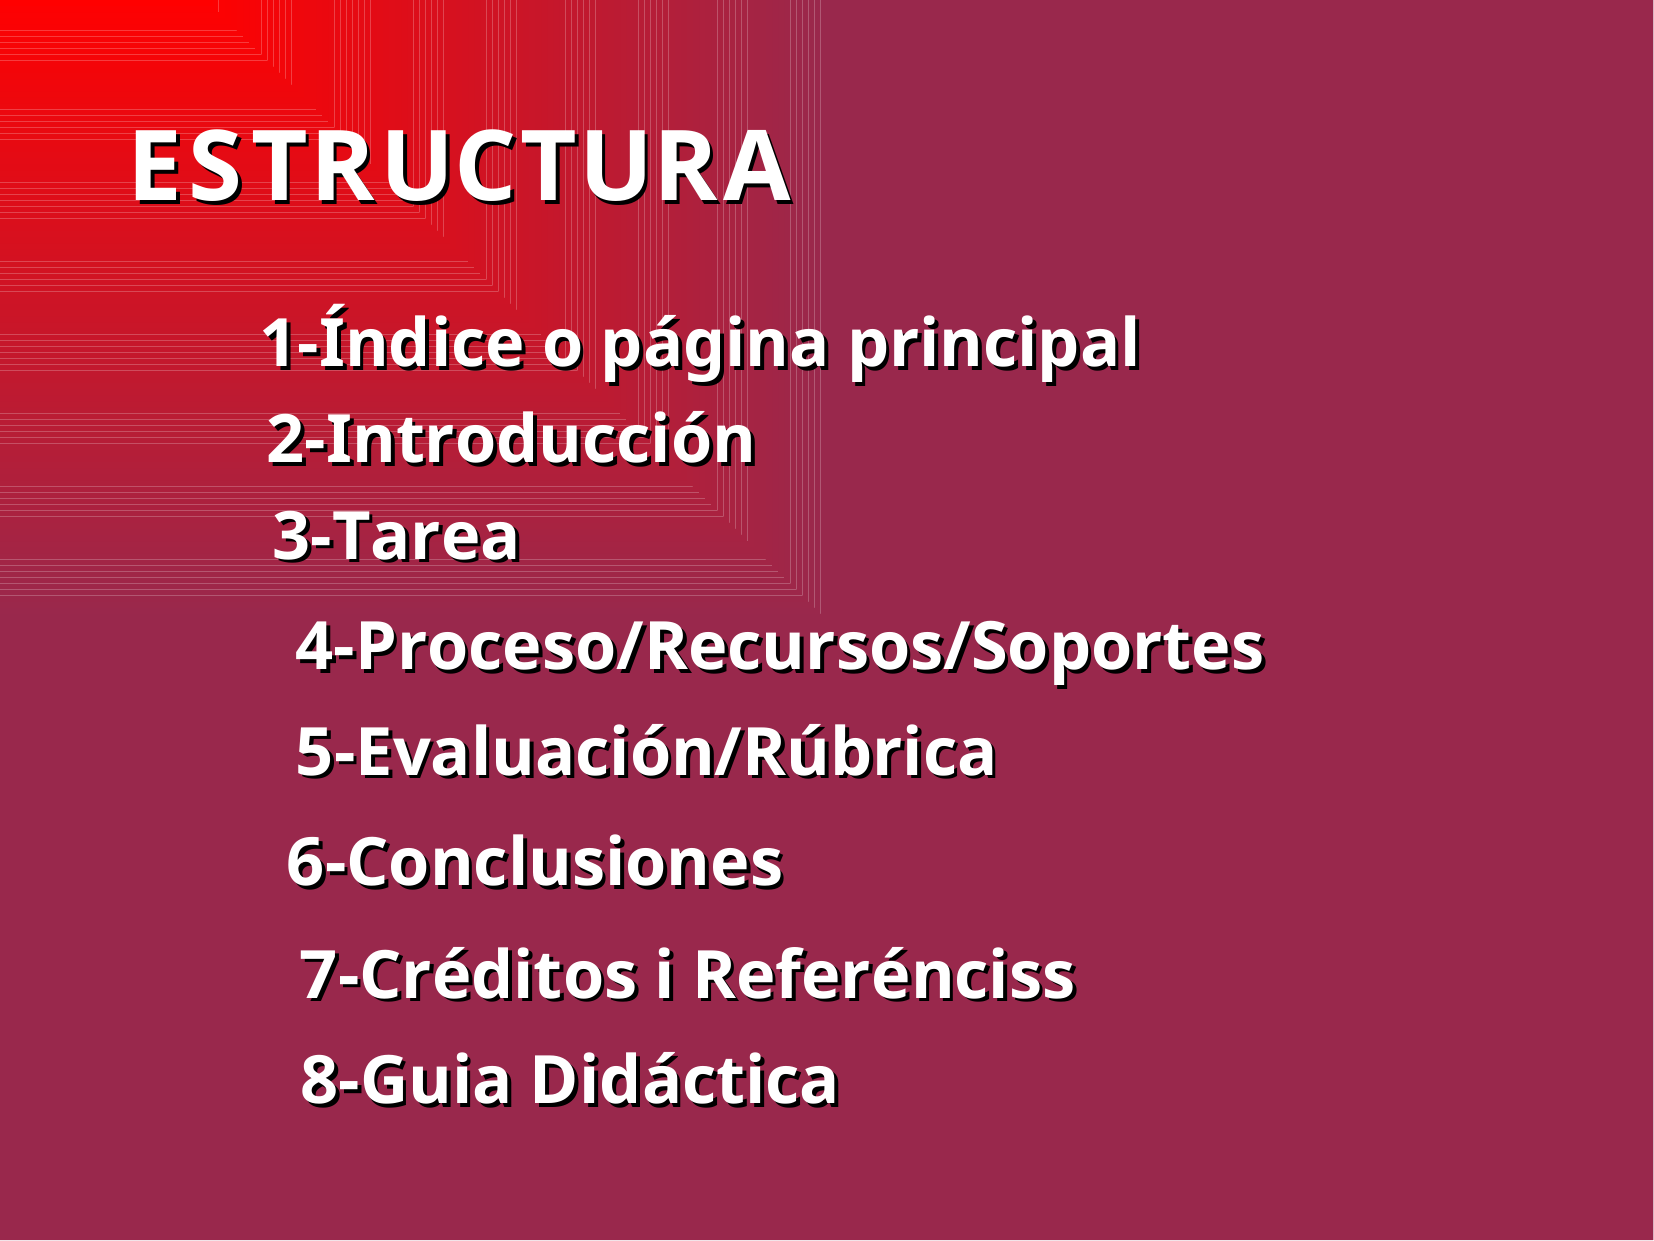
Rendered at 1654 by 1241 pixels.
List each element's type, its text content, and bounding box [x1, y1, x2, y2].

text_box 2-Introducción [266, 390, 1228, 483]
text_box 6-Conclusiones [286, 813, 784, 906]
text_box 3-Tarea [272, 486, 522, 579]
picture [109, 93, 815, 233]
text_box 4-Proceso/Recursos/Soportes [295, 597, 1266, 690]
text_box 5-Evaluación/Rúbrica [295, 703, 998, 795]
text_box 1-Índice o página principal [259, 294, 1393, 386]
text_box 7-Créditos i Referénciss [299, 925, 1076, 1018]
text_box 8-Guia Didáctica [300, 1031, 841, 1124]
